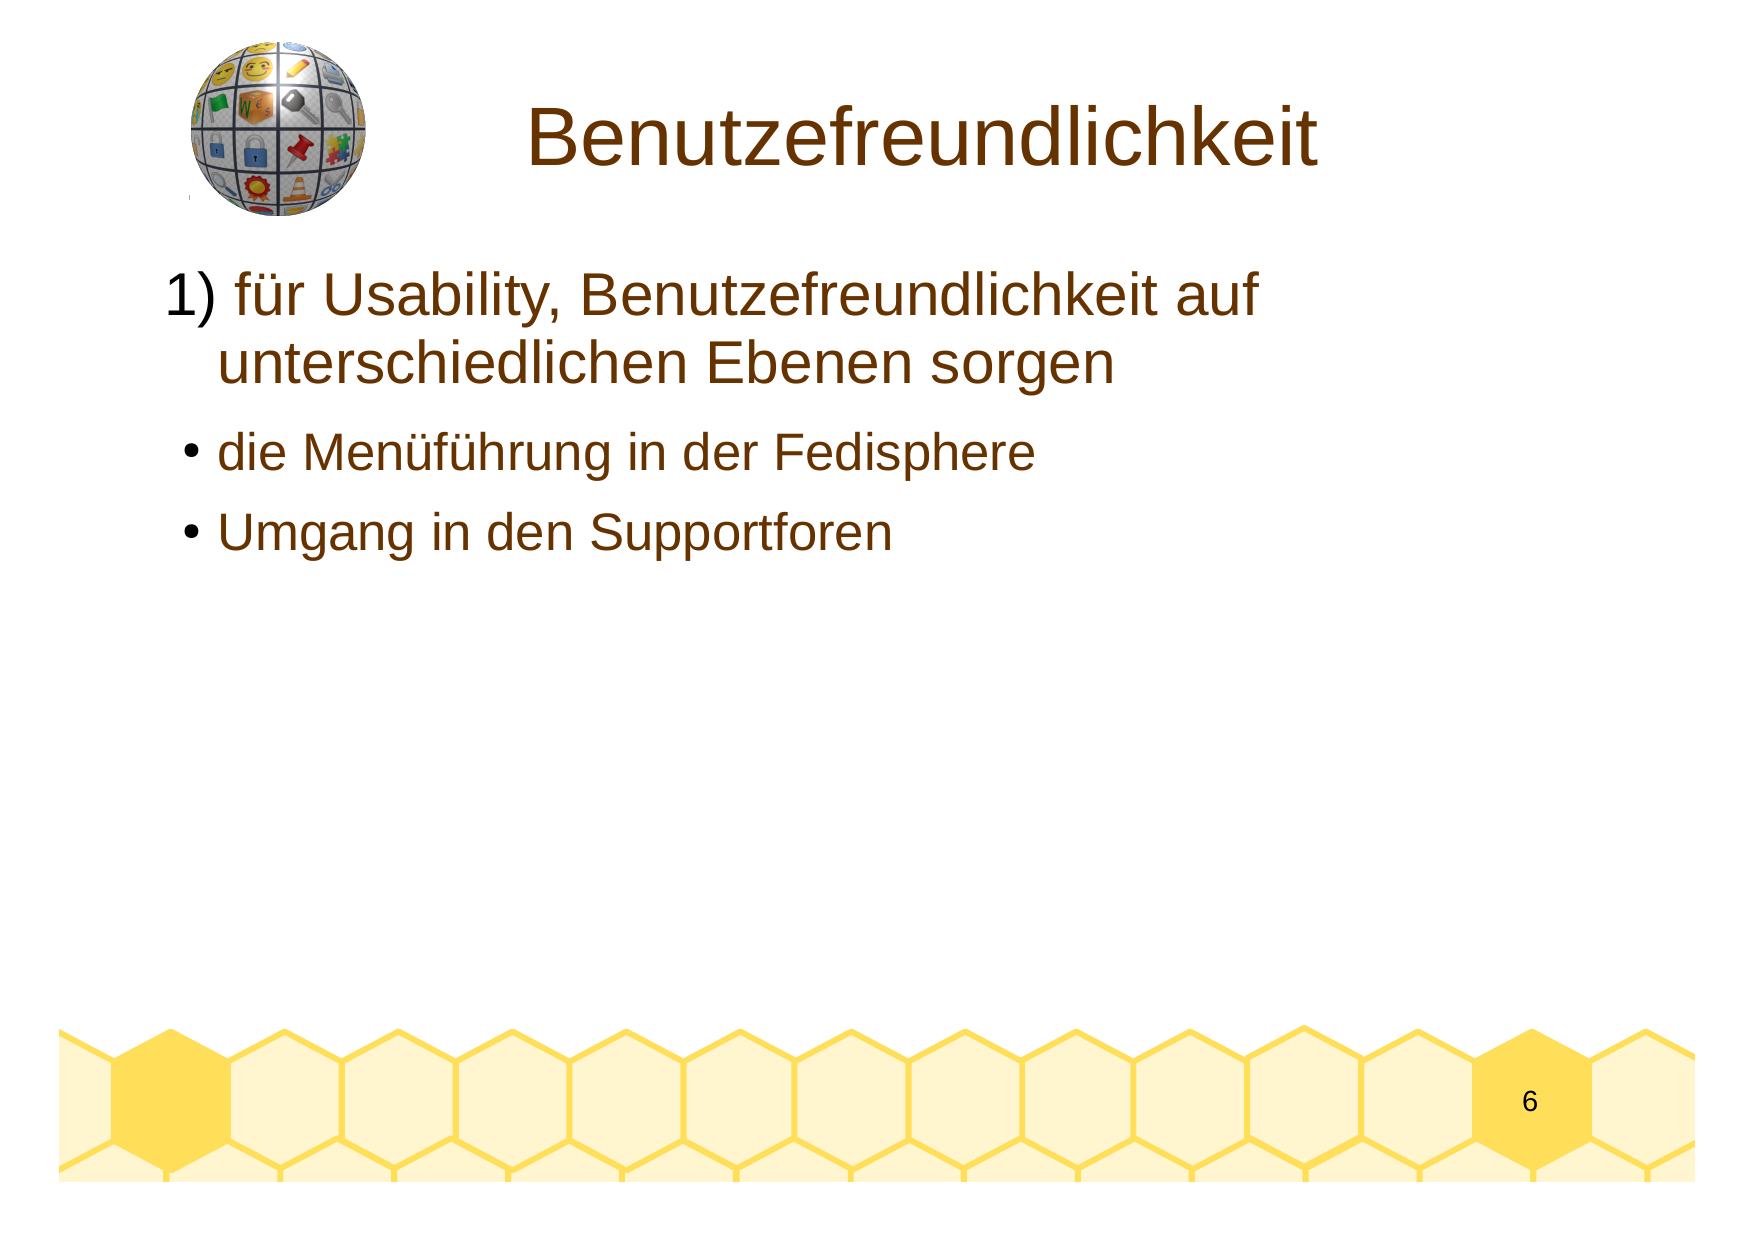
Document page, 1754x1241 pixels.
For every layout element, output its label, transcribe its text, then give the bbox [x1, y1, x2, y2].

title Benutzefreundlichkeit [146, 47, 1608, 226]
list für Usability, Benutzefreundlichkeit auf unterschiedlichen Ebenen sorgen die Menüführung in der Fedisphere Umgang in den Supportforen [146, 261, 1678, 1099]
picture [188, 41, 367, 217]
